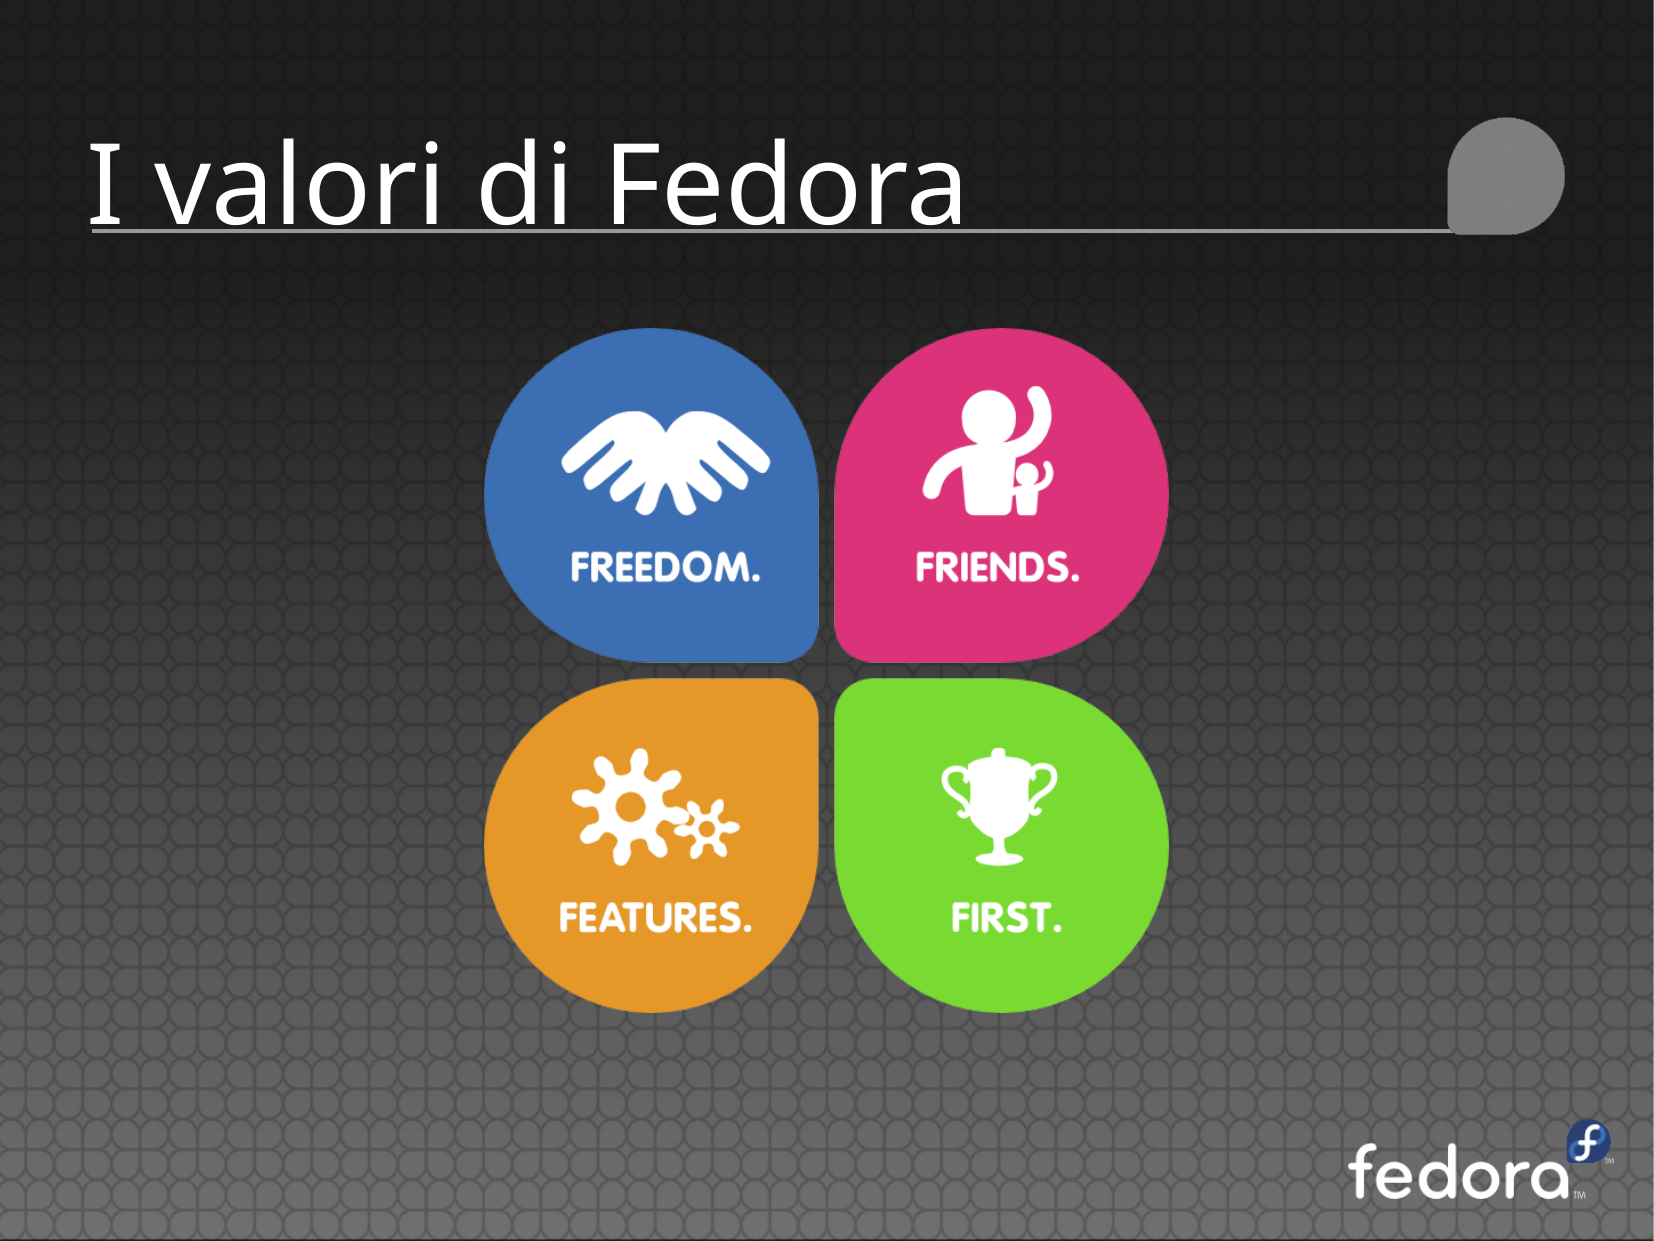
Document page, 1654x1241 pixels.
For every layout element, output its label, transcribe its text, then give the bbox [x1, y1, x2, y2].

picture [0, 0, 1654, 1241]
title I valori di Fedora [86, 112, 1576, 249]
